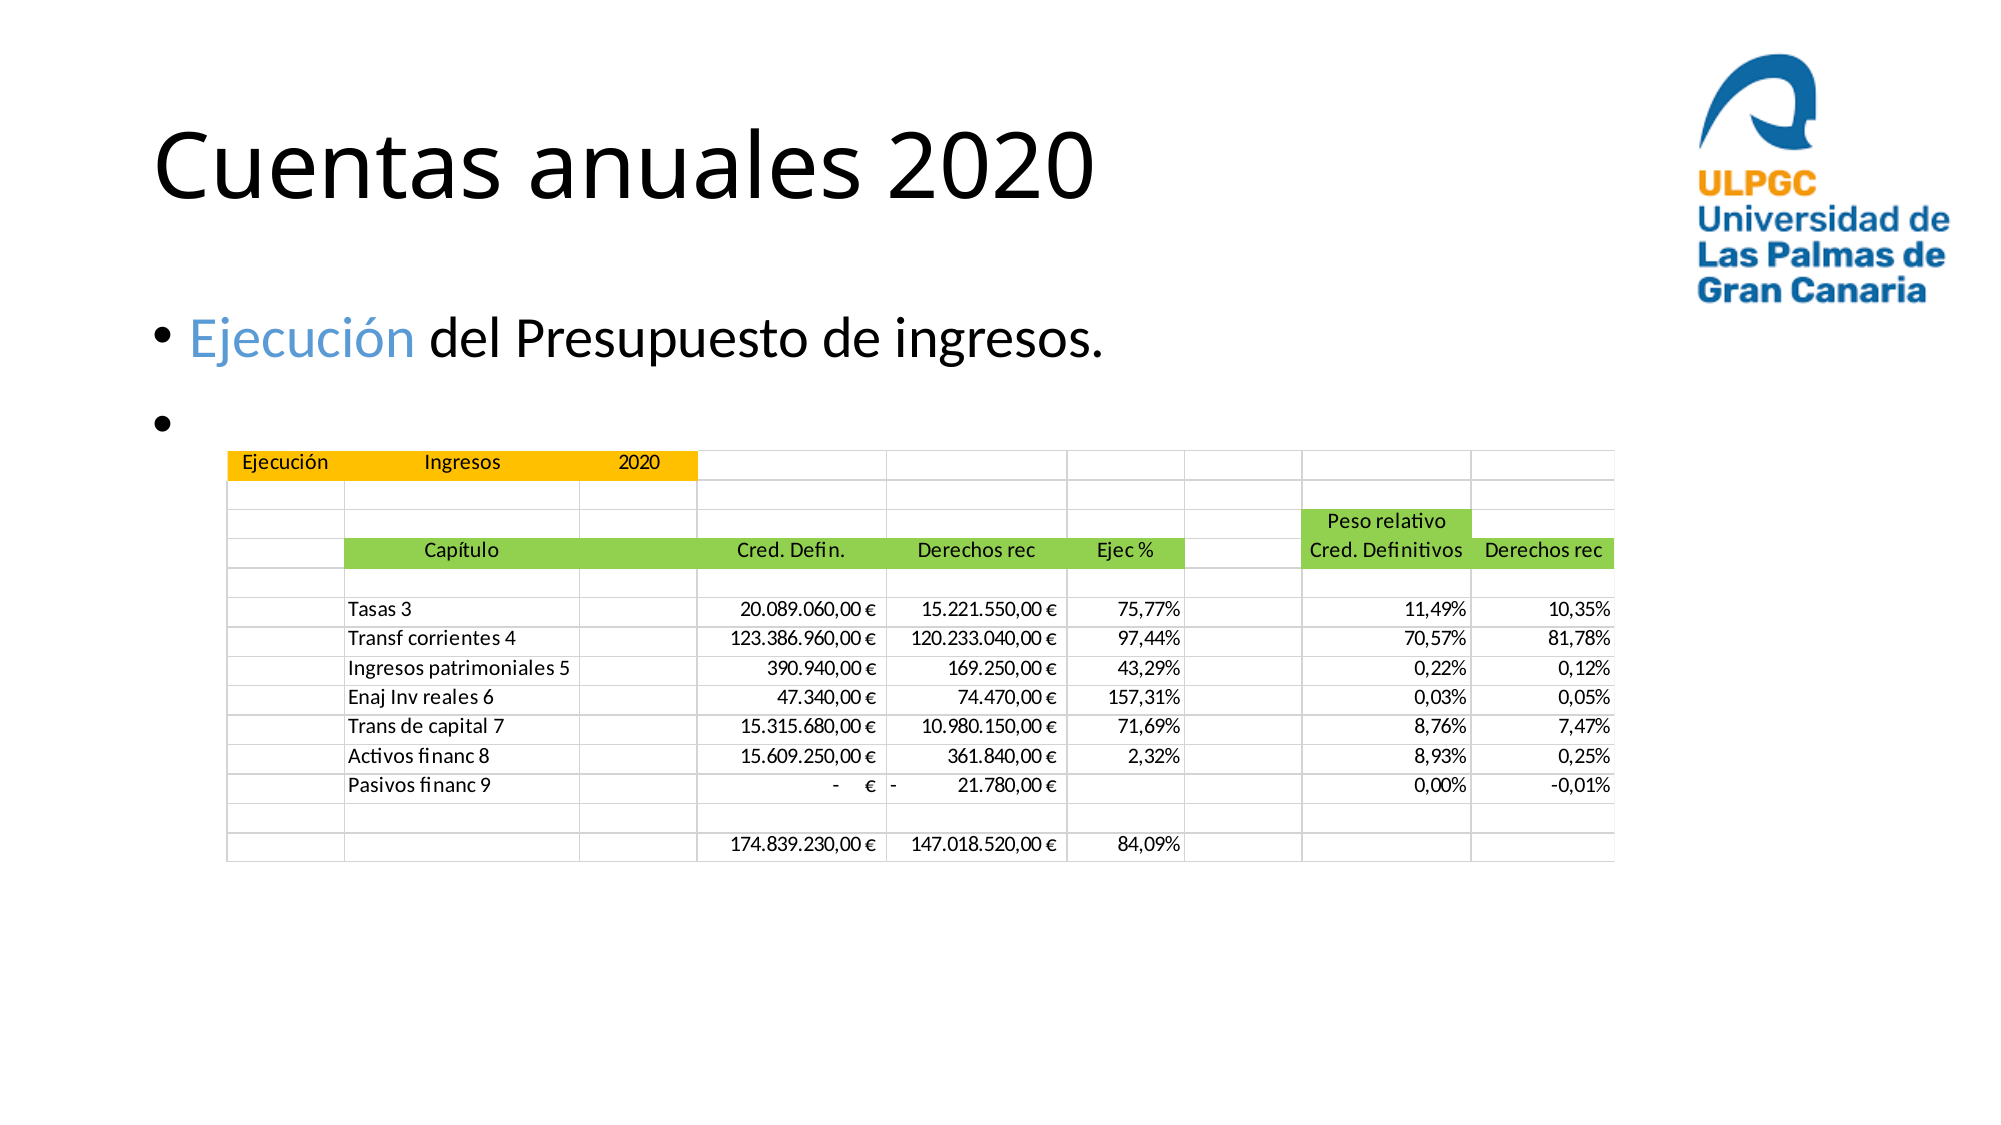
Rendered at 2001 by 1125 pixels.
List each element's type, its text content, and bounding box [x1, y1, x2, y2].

picture [226, 449, 1616, 864]
list Ejecución del Presupuesto de ingresos. [137, 299, 1863, 1014]
picture [1648, 4, 2000, 355]
title Cuentas anuales 2020 [137, 59, 1863, 278]
